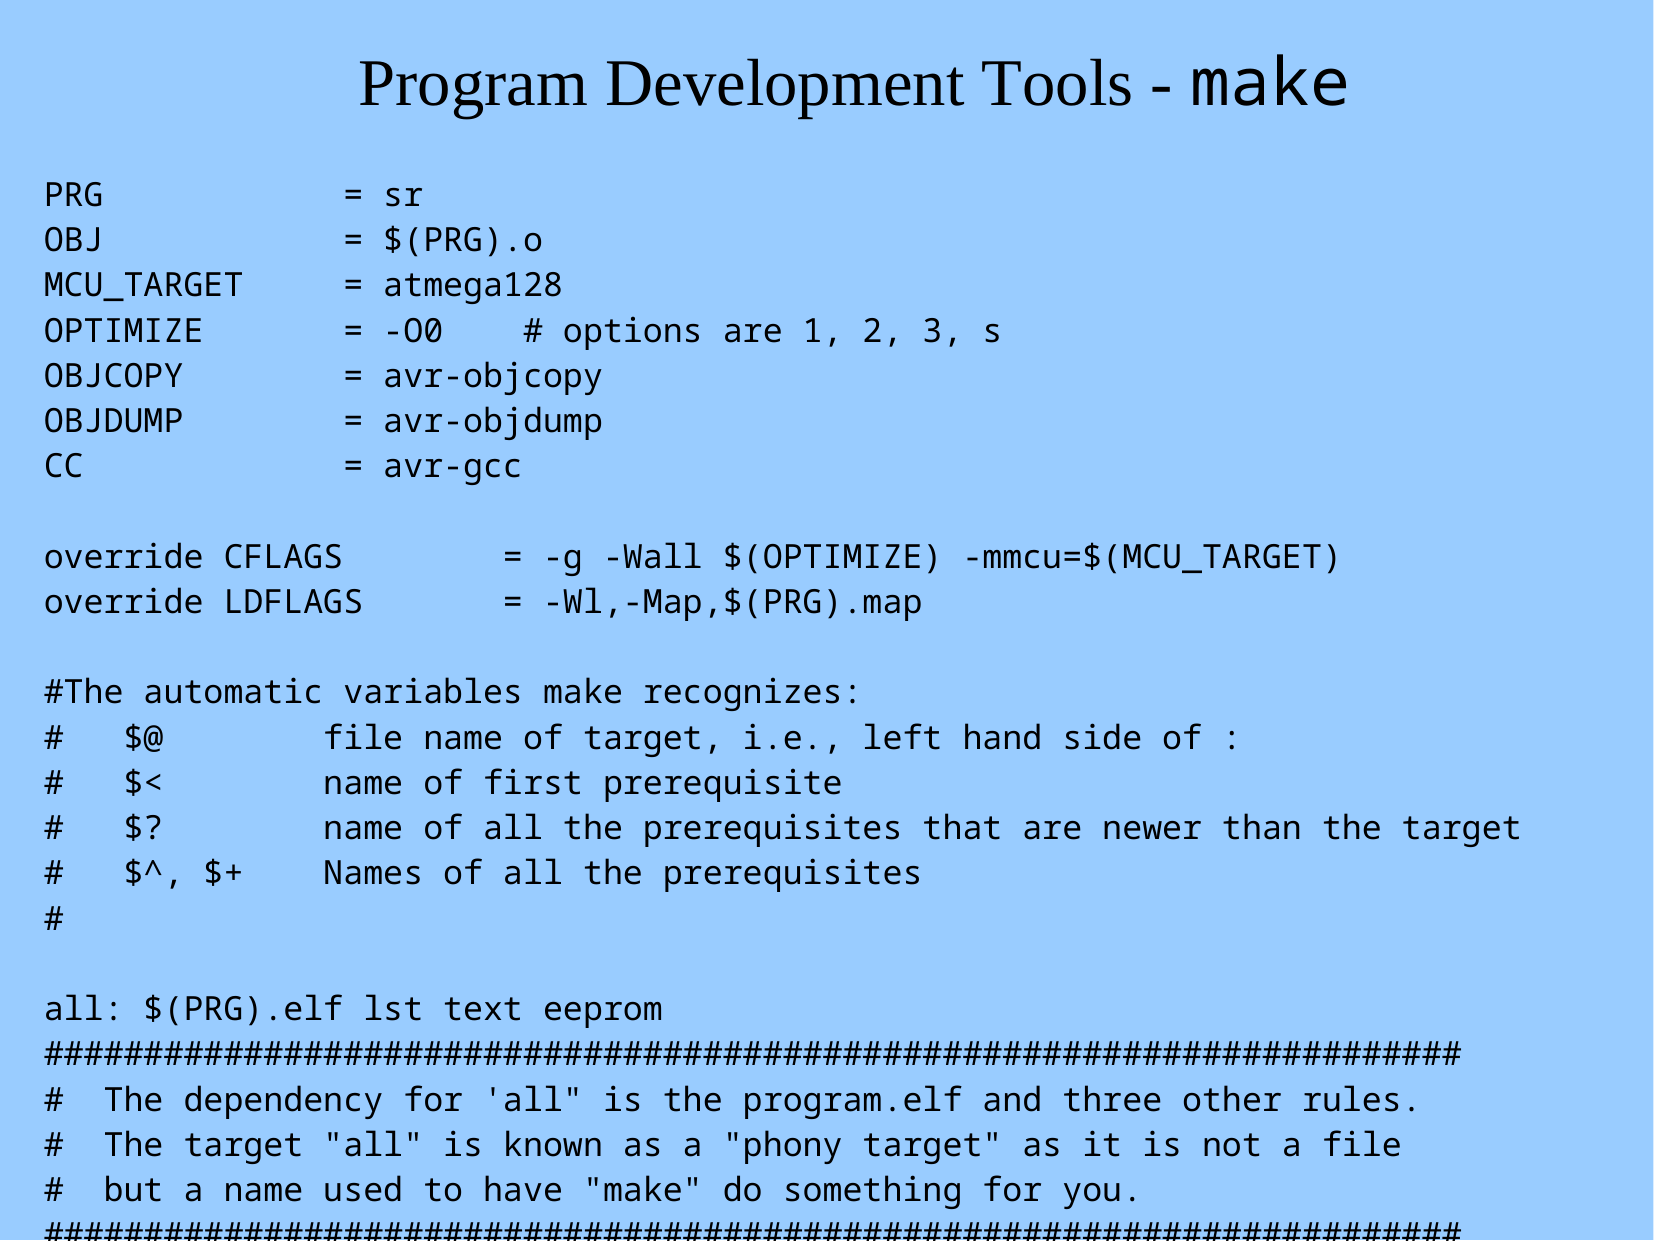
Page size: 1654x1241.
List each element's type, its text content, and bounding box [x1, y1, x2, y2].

text_box PRG = sr OBJ = $(PRG).o MCU_TARGET = atmega128 OPTIMIZE = -O0 # options are 1, 2, 3, s OBJCOPY = avr-objcopy OBJDUMP = avr-objdump CC = avr-gcc override CFLAGS = -g -Wall $(OPTIMIZE) -mmcu=$(MCU_TARGET) override LDFLAGS = -Wl,-Map,$(PRG).map #The automatic variables make recognizes: # $@ file name of target, i.e., left hand side of : # $< name of first prerequisite # $? name of all the prerequisites that are newer than the target # $^, $+ Names of all the prerequisites # all: $(PRG).elf lst text eeprom ####################################################################### # The dependency for 'all" is the program.elf and three other rules. # The target "all" is known as a "phony target" as it is not a file # but a name used to have "make" do something for you. ####################################################################### [43, 170, 1582, 1172]
text_box Program Development Tools - make [358, 34, 1352, 114]
